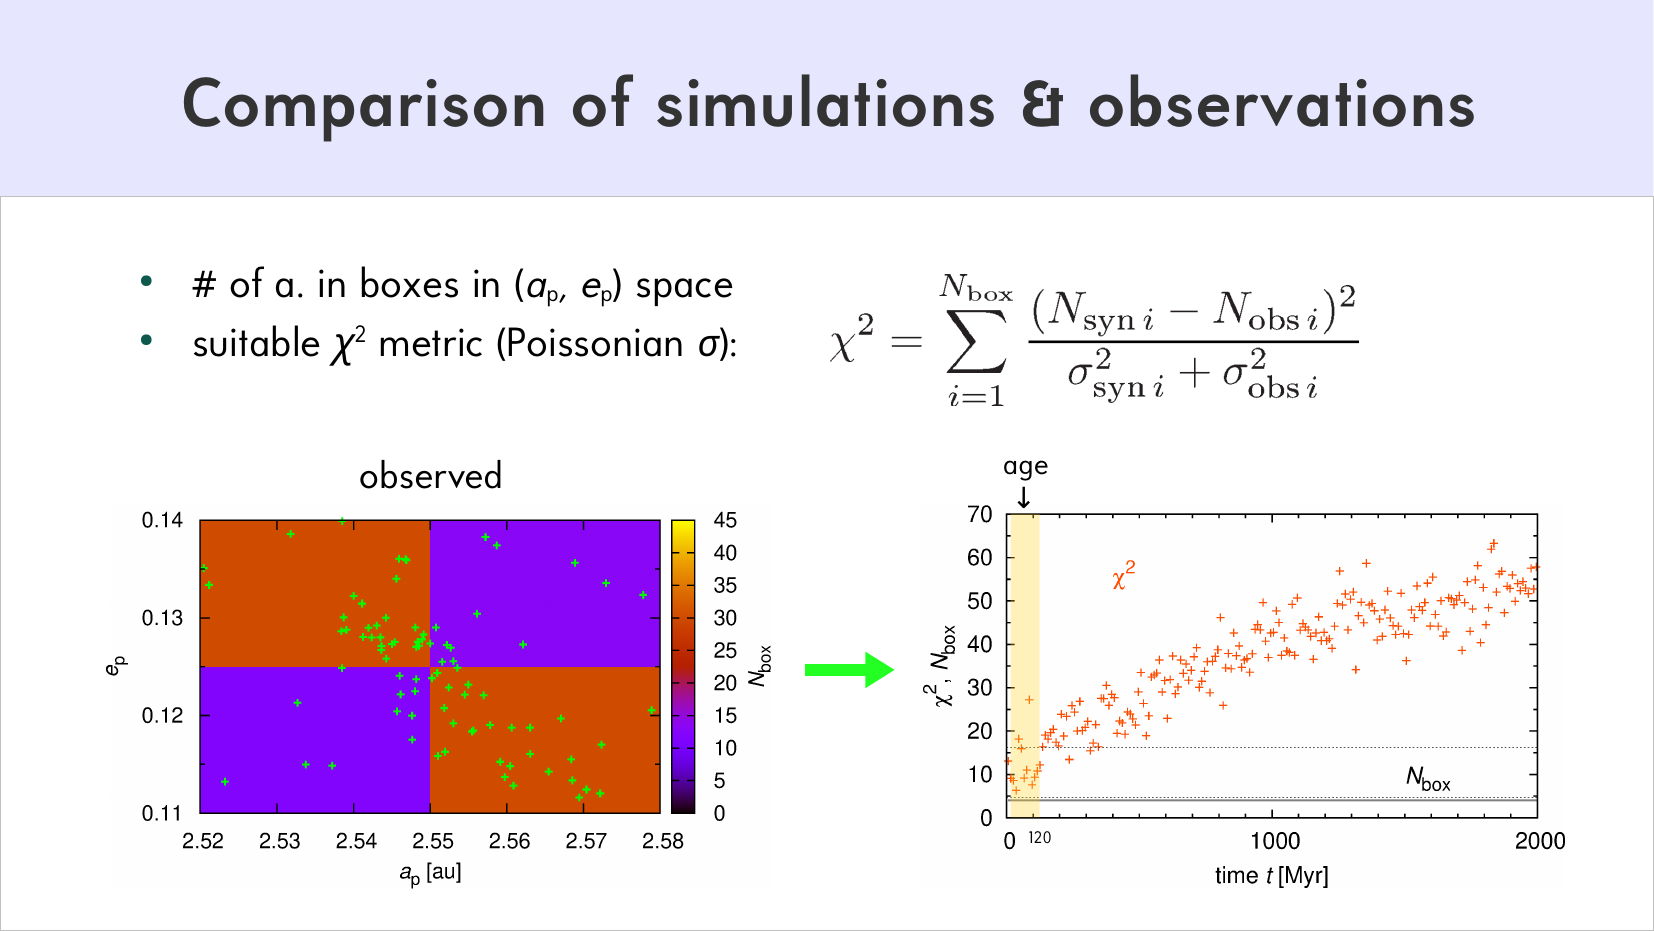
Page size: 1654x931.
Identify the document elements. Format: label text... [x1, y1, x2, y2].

text_box [1010, 523, 1040, 818]
text_box observed [344, 445, 519, 505]
picture [830, 274, 1359, 406]
picture [921, 503, 1565, 889]
picture [106, 505, 773, 889]
list # of a. in boxes in (ap, ep) space suitable χ2 metric (Poissonian σ): [121, 258, 1534, 798]
title Comparison of simulations & observations [124, 23, 1537, 179]
text_box age ↓ [988, 440, 1064, 523]
text_box 120 [1014, 820, 1068, 855]
